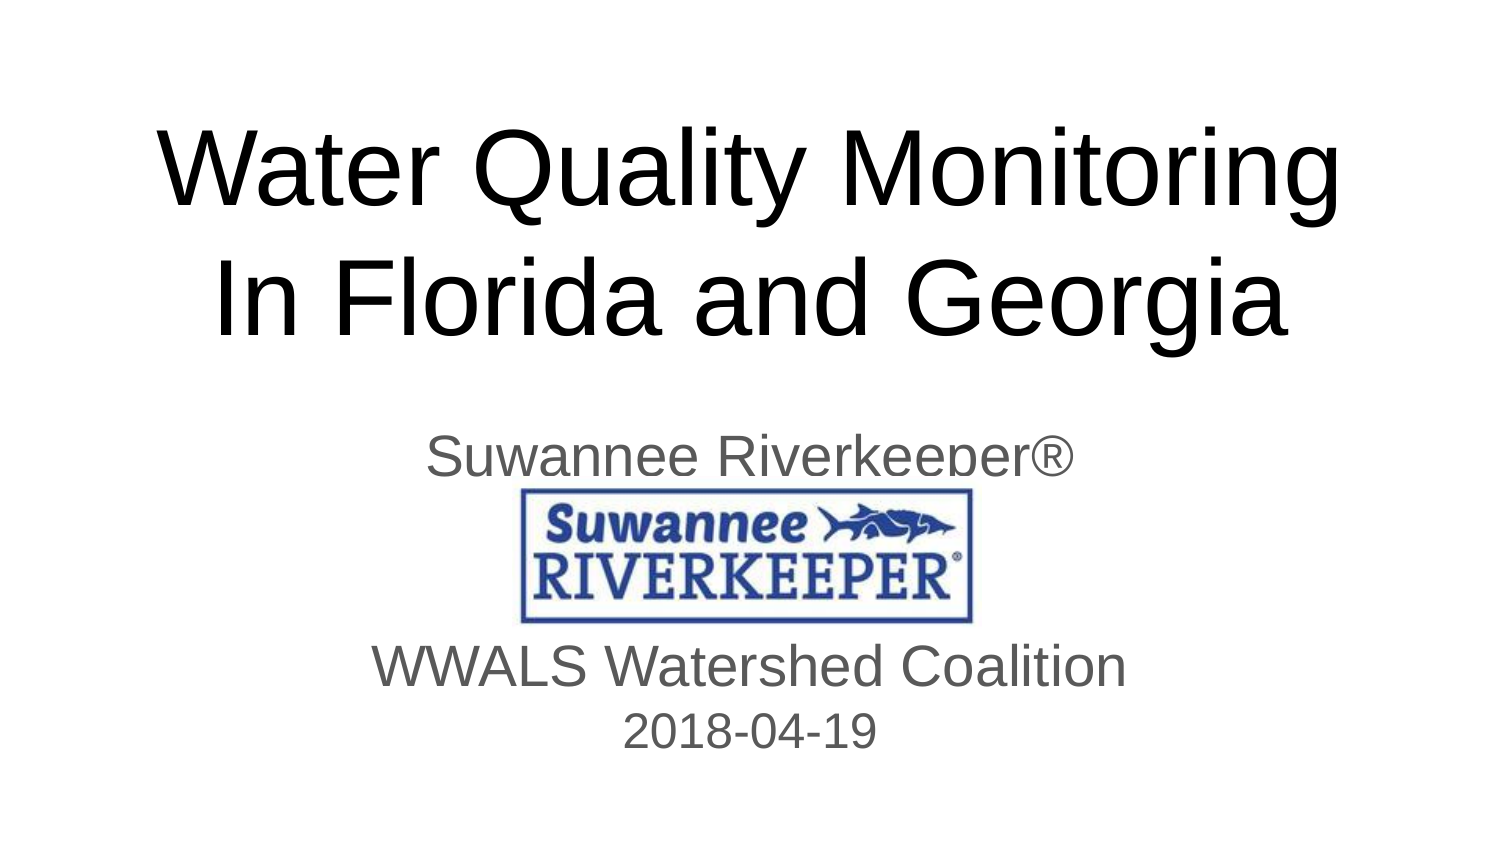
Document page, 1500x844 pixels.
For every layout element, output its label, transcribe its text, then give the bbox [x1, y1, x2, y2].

title Water Quality Monitoring In Florida and Georgia [51, 67, 1449, 373]
picture [512, 476, 982, 633]
subtitle Suwannee Riverkeeper® WWALS Watershed Coalition 2018-04-19 [51, 403, 1449, 589]
